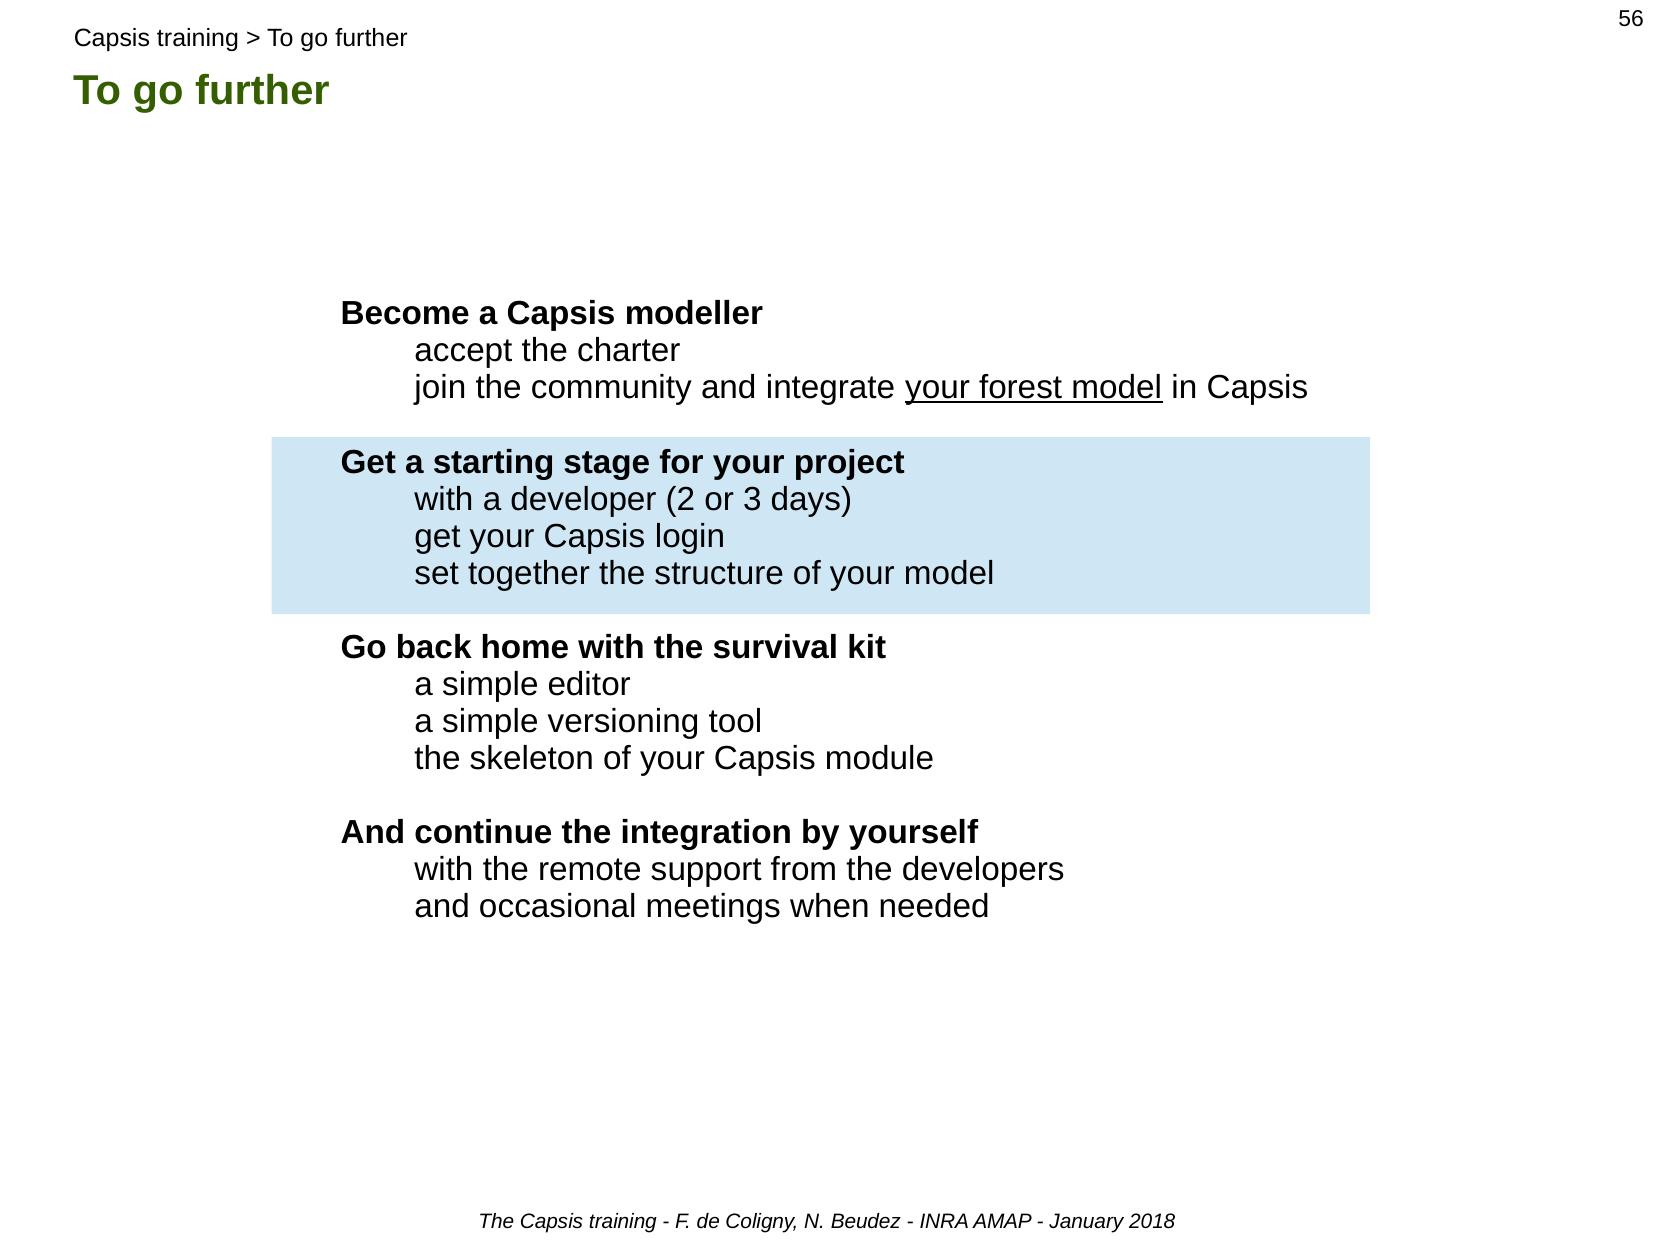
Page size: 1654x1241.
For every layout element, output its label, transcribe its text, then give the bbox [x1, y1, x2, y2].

text_box Capsis training > To go further [59, 16, 1004, 60]
text_box To go further [58, 59, 1151, 122]
text_box The Capsis training - F. de Coligny, N. Beudez - INRA AMAP - January 2018 [0, 1202, 1654, 1241]
text_box [271, 437, 325, 615]
text_box Become a Capsis modeller accept the charter join the community and integrate your forest model in Capsis Get a starting stage for your project with a developer (2 or 3 days) get your Capsis login set together the structure of your model Go back home with the survival kit a simple editor a simple versioning tool the skeleton of your Capsis module And continue the integration by yourself with the remote support from the developers and occasional meetings when needed [325, 287, 1455, 1053]
